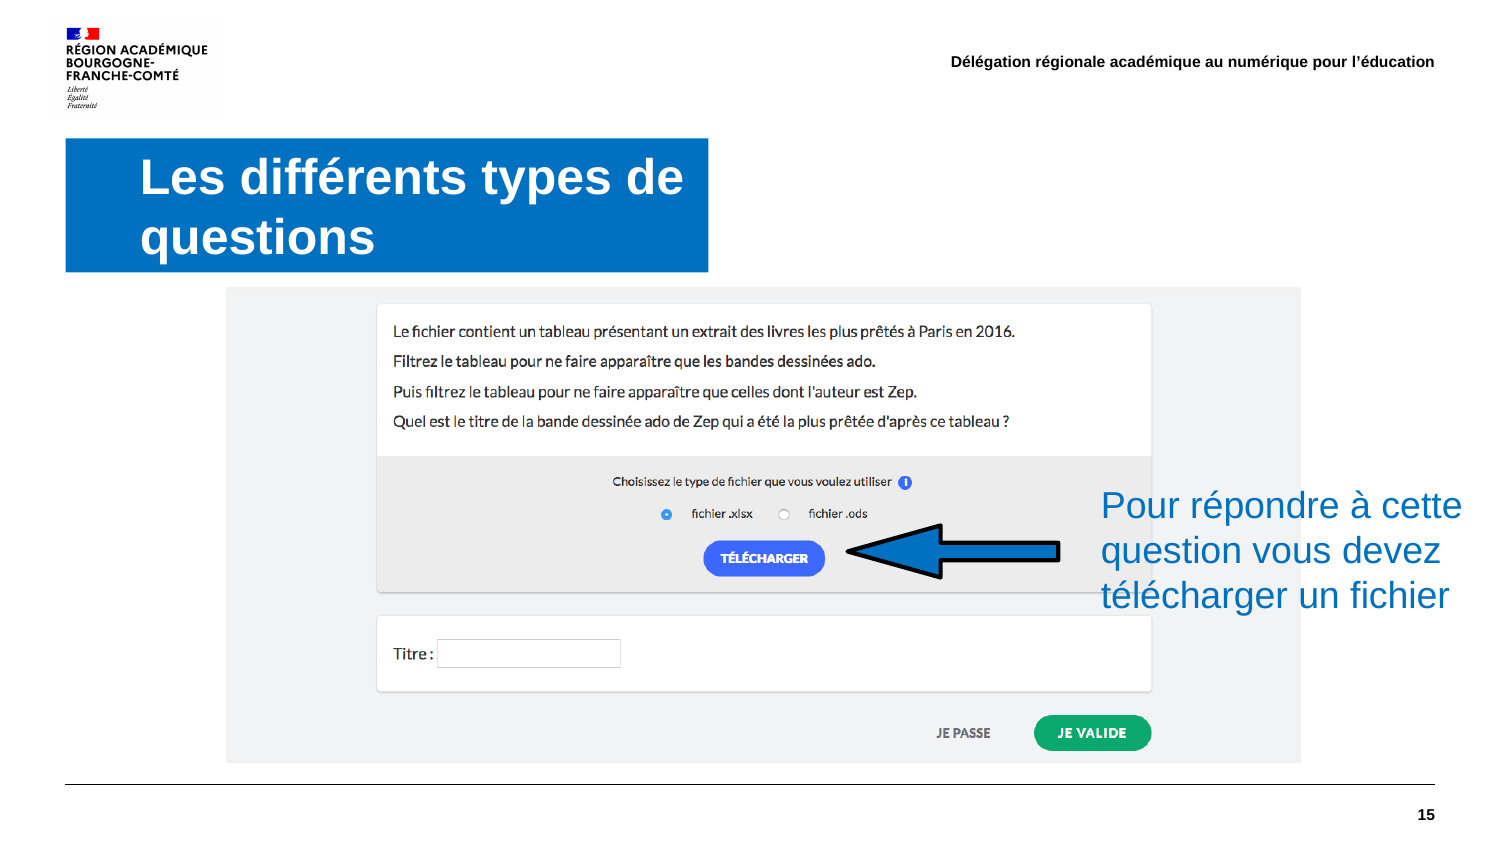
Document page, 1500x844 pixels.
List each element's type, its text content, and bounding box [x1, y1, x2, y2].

picture [230, 291, 1298, 760]
text_box Pour répondre à cette question vous devez télécharger un fichier [1093, 431, 1496, 666]
slide_number <numéro> [1213, 784, 1436, 844]
picture [55, 16, 219, 120]
text_box [847, 525, 1059, 578]
list Les différents types de questions [65, 138, 709, 273]
footer Délégation régionale académique au numérique pour l’éducation [470, 32, 1436, 92]
